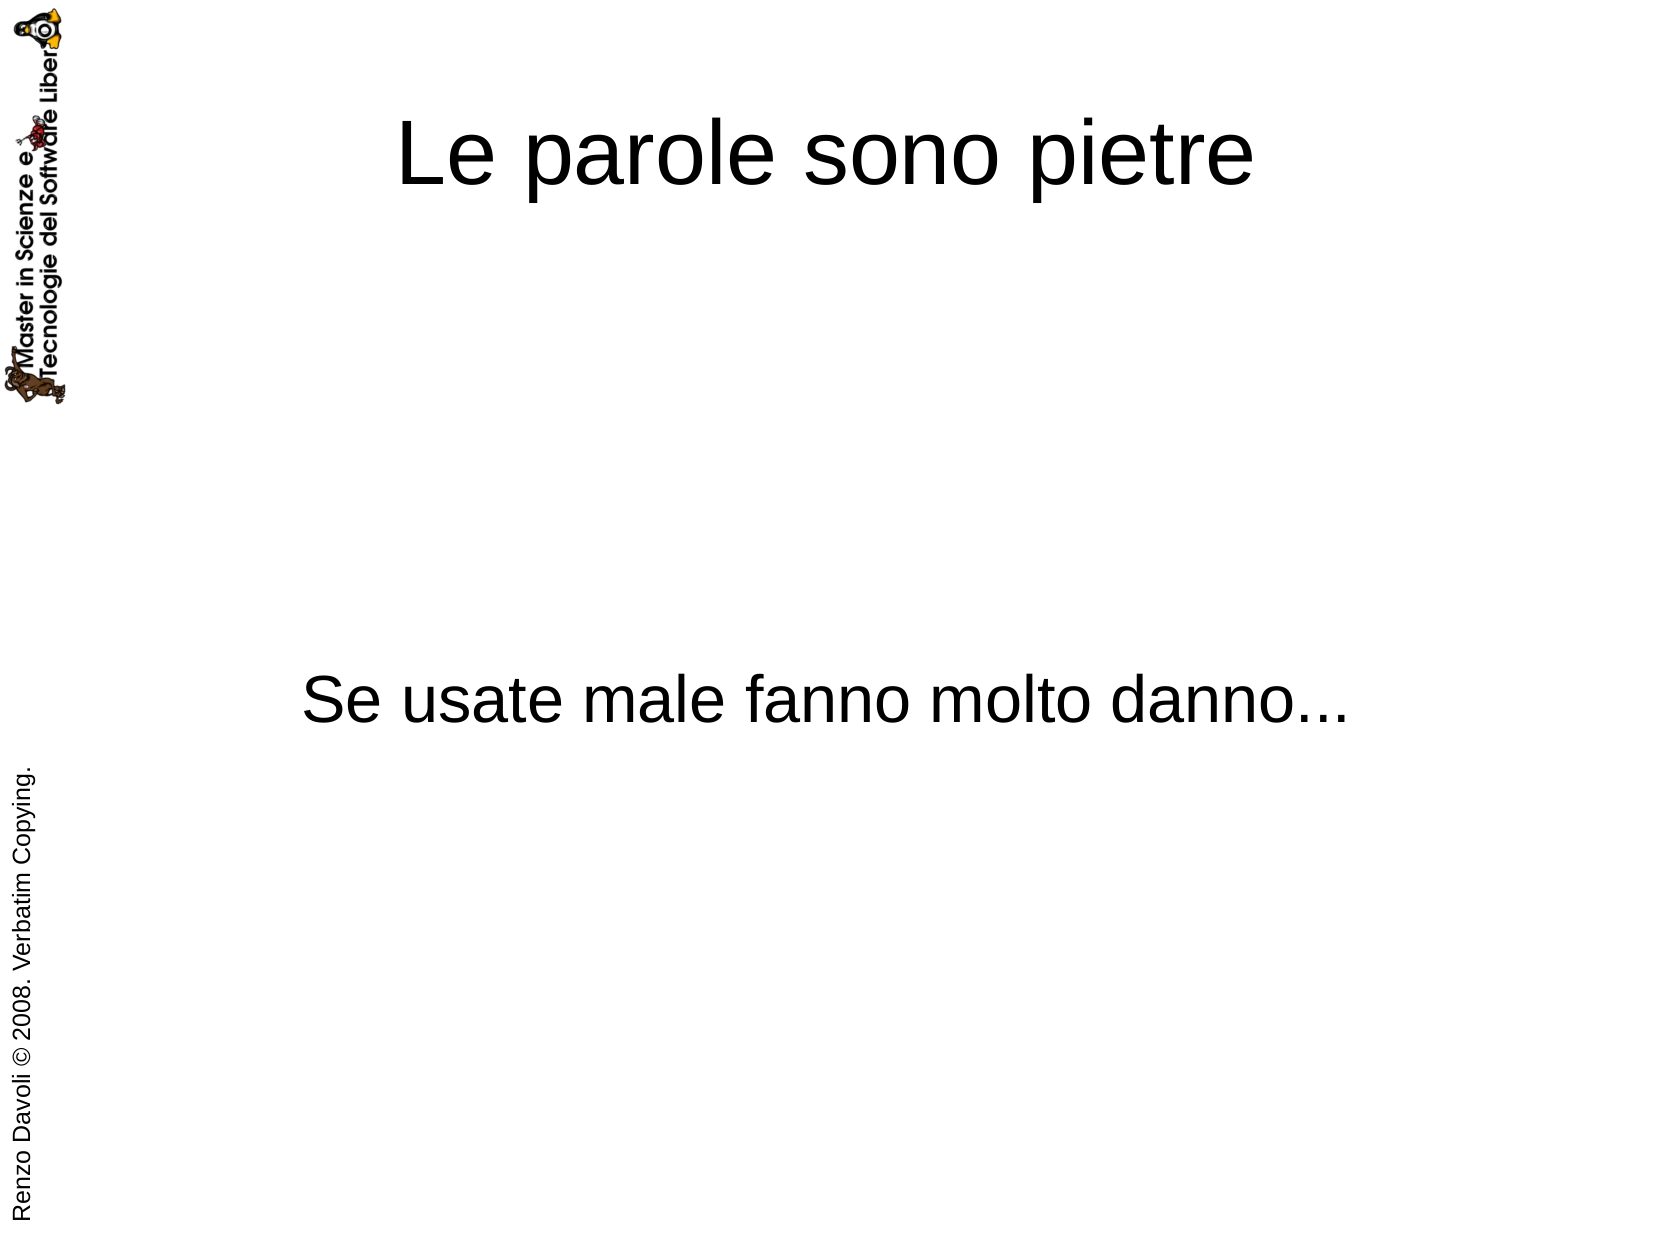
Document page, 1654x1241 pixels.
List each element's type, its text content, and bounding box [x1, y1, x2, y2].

picture [1, 2, 69, 413]
subtitle Se usate male fanno molto danno... [82, 297, 1571, 1102]
title Le parole sono pietre [82, 56, 1571, 250]
